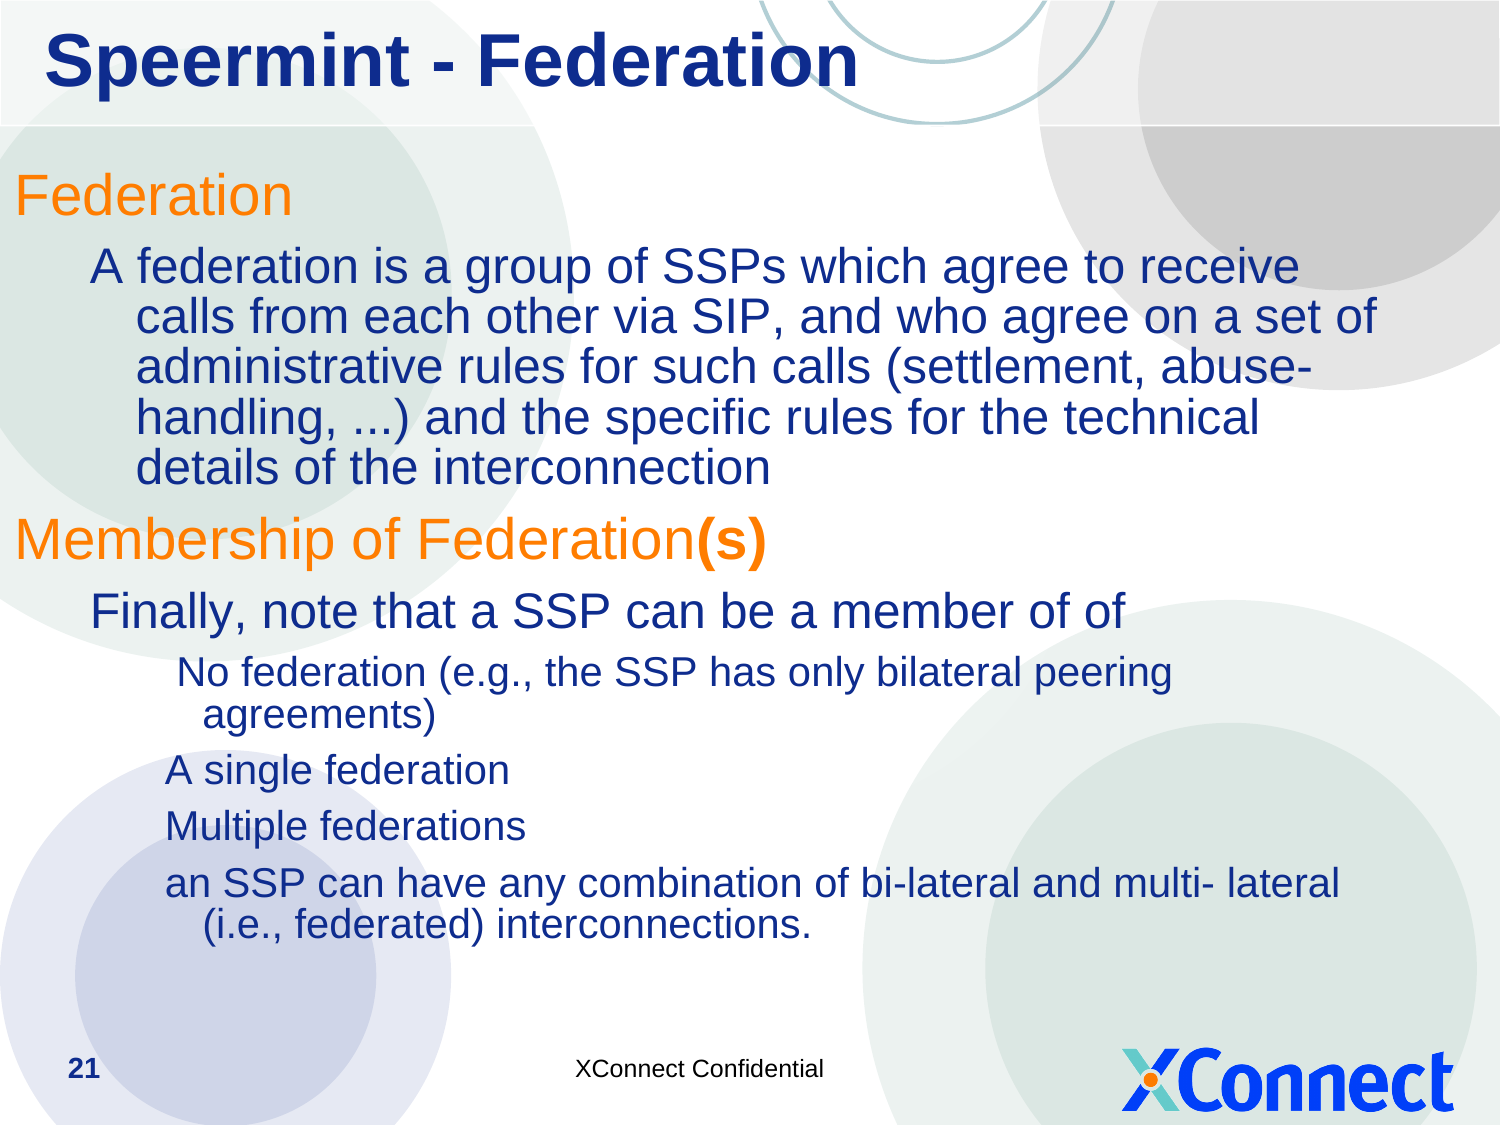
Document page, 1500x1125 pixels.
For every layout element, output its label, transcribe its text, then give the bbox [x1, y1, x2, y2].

list Federation A federation is a group of SSPs which agree to receive calls from each other via SIP, and who agree on a set of administrative rules for such calls (settlement, abuse-handling, ...) and the specific rules for the technical details of the interconnection Membership of Federation(s) Finally, note that a SSP can be a member of of No federation (e.g., the SSP has only bilateral peering agreements) A single federation Multiple federations an SSP can have any combination of bi-lateral and multi- lateral (i.e., federated) interconnections. [0, 160, 1430, 1024]
picture [1116, 1042, 1459, 1118]
title Speermint - Federation [29, 7, 1483, 114]
